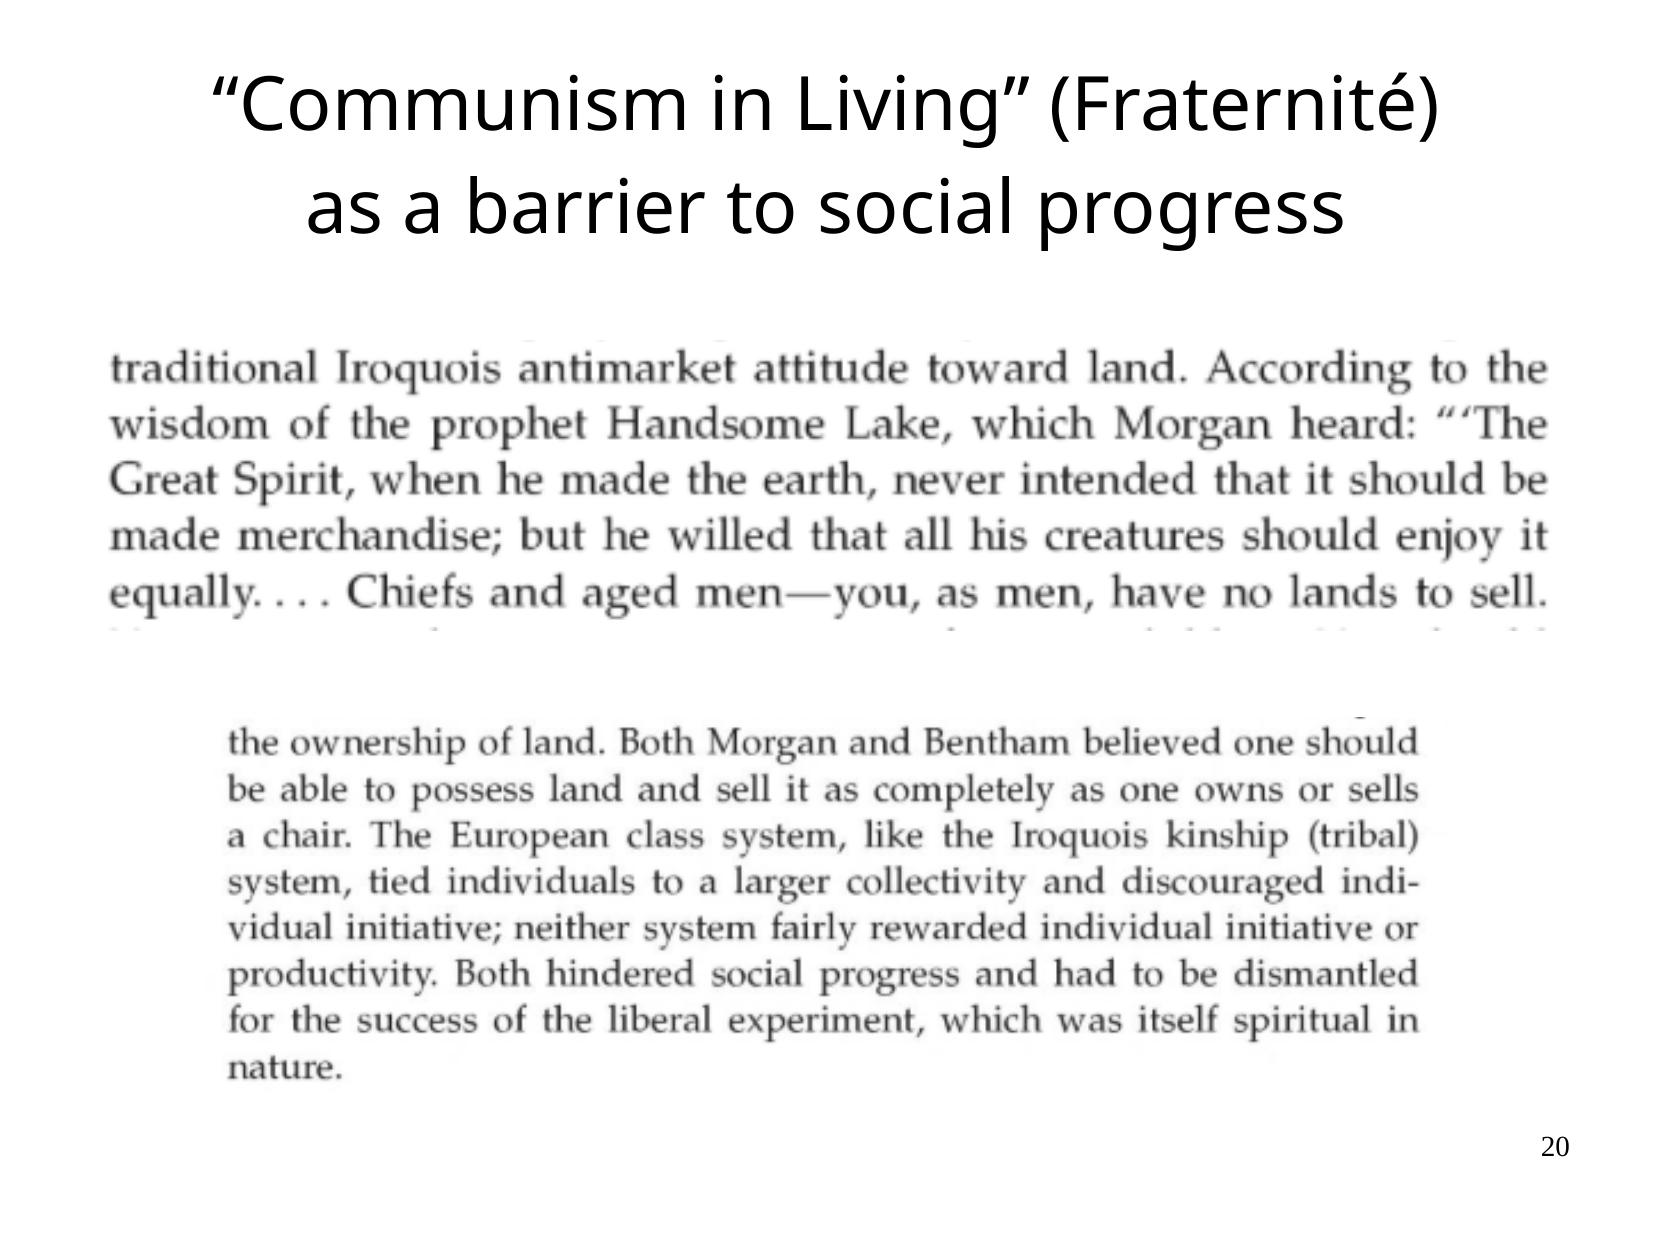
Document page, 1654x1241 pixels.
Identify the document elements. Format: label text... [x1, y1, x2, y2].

picture [82, 340, 1571, 631]
picture [205, 717, 1448, 1109]
title “Communism in Living” (Fraternité) as a barrier to social progress [82, 41, 1571, 265]
